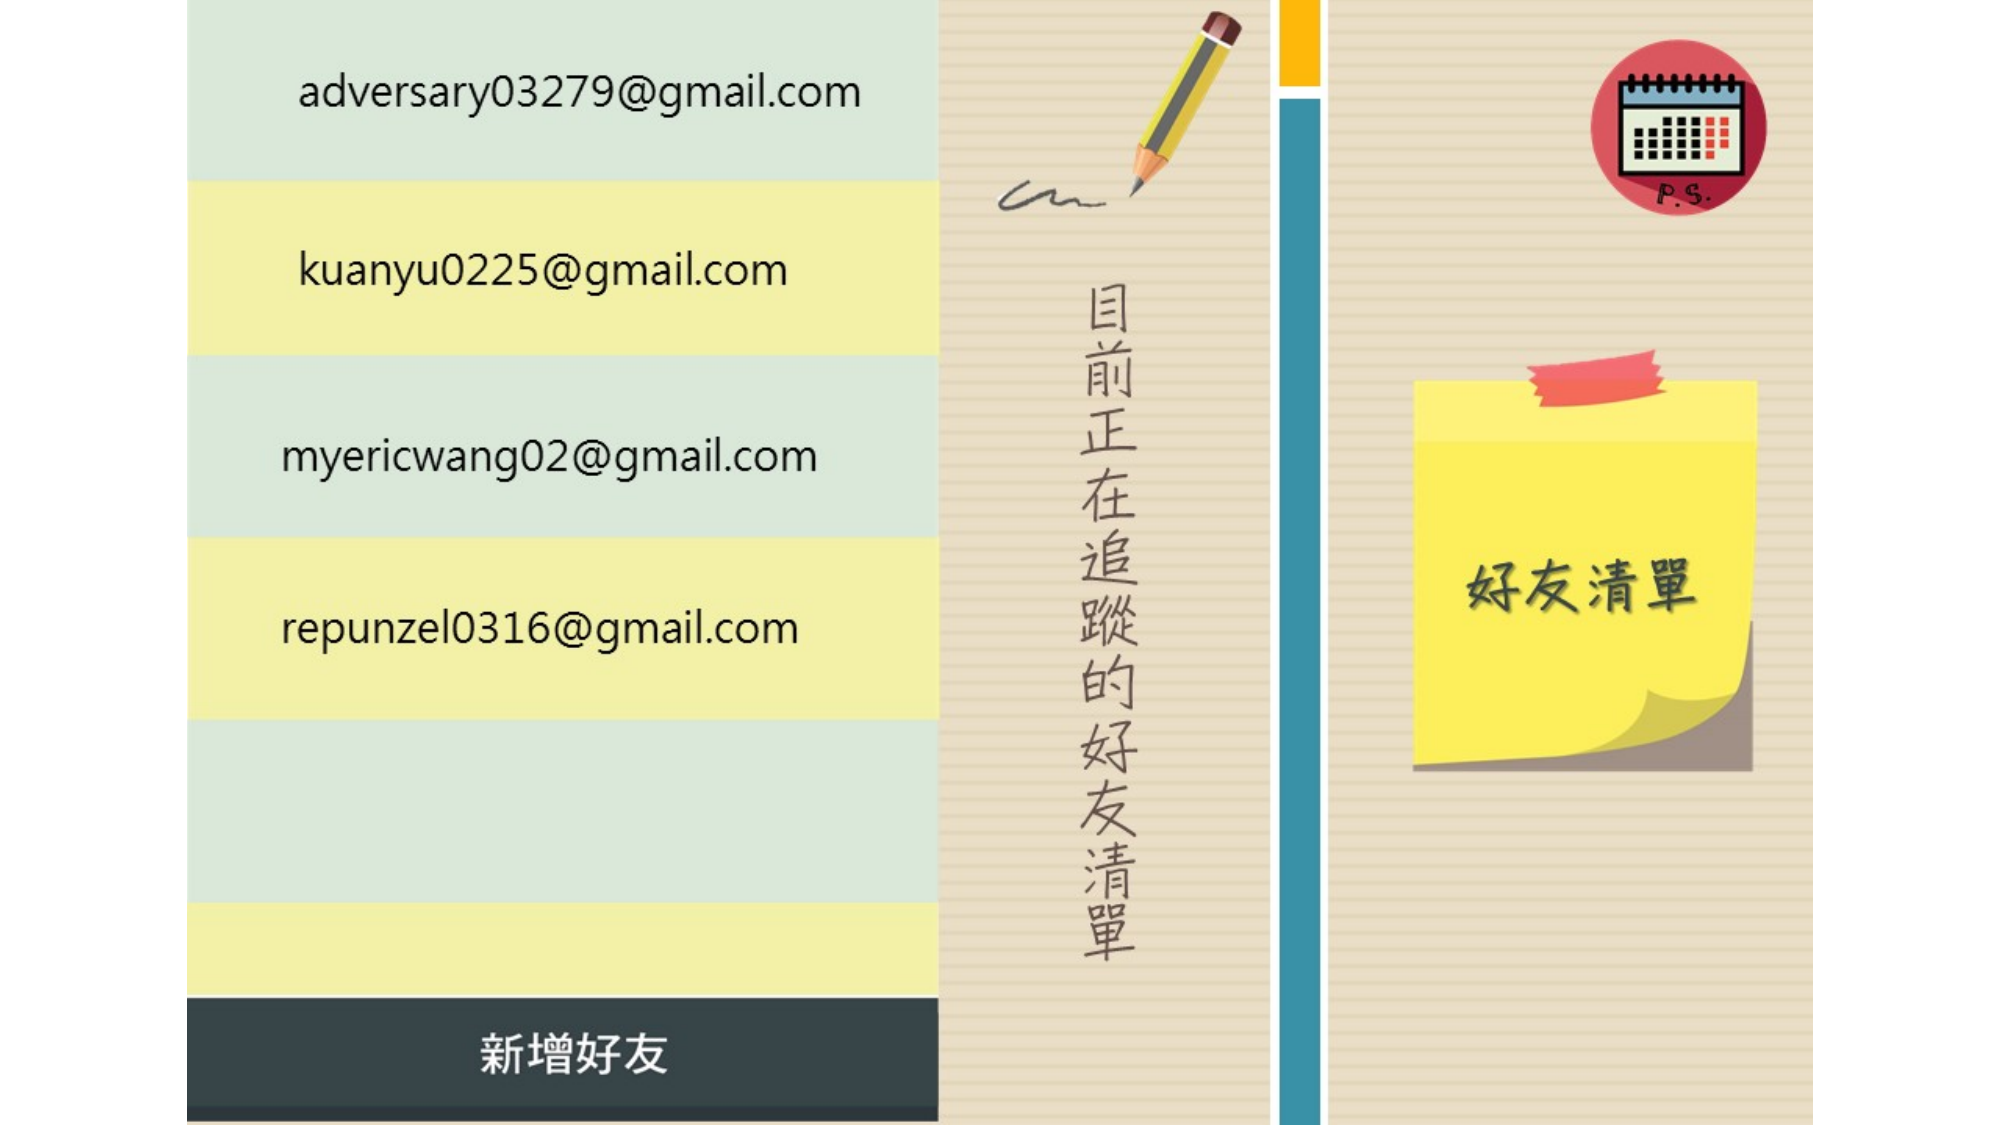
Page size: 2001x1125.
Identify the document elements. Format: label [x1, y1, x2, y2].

picture [187, 0, 1813, 1125]
